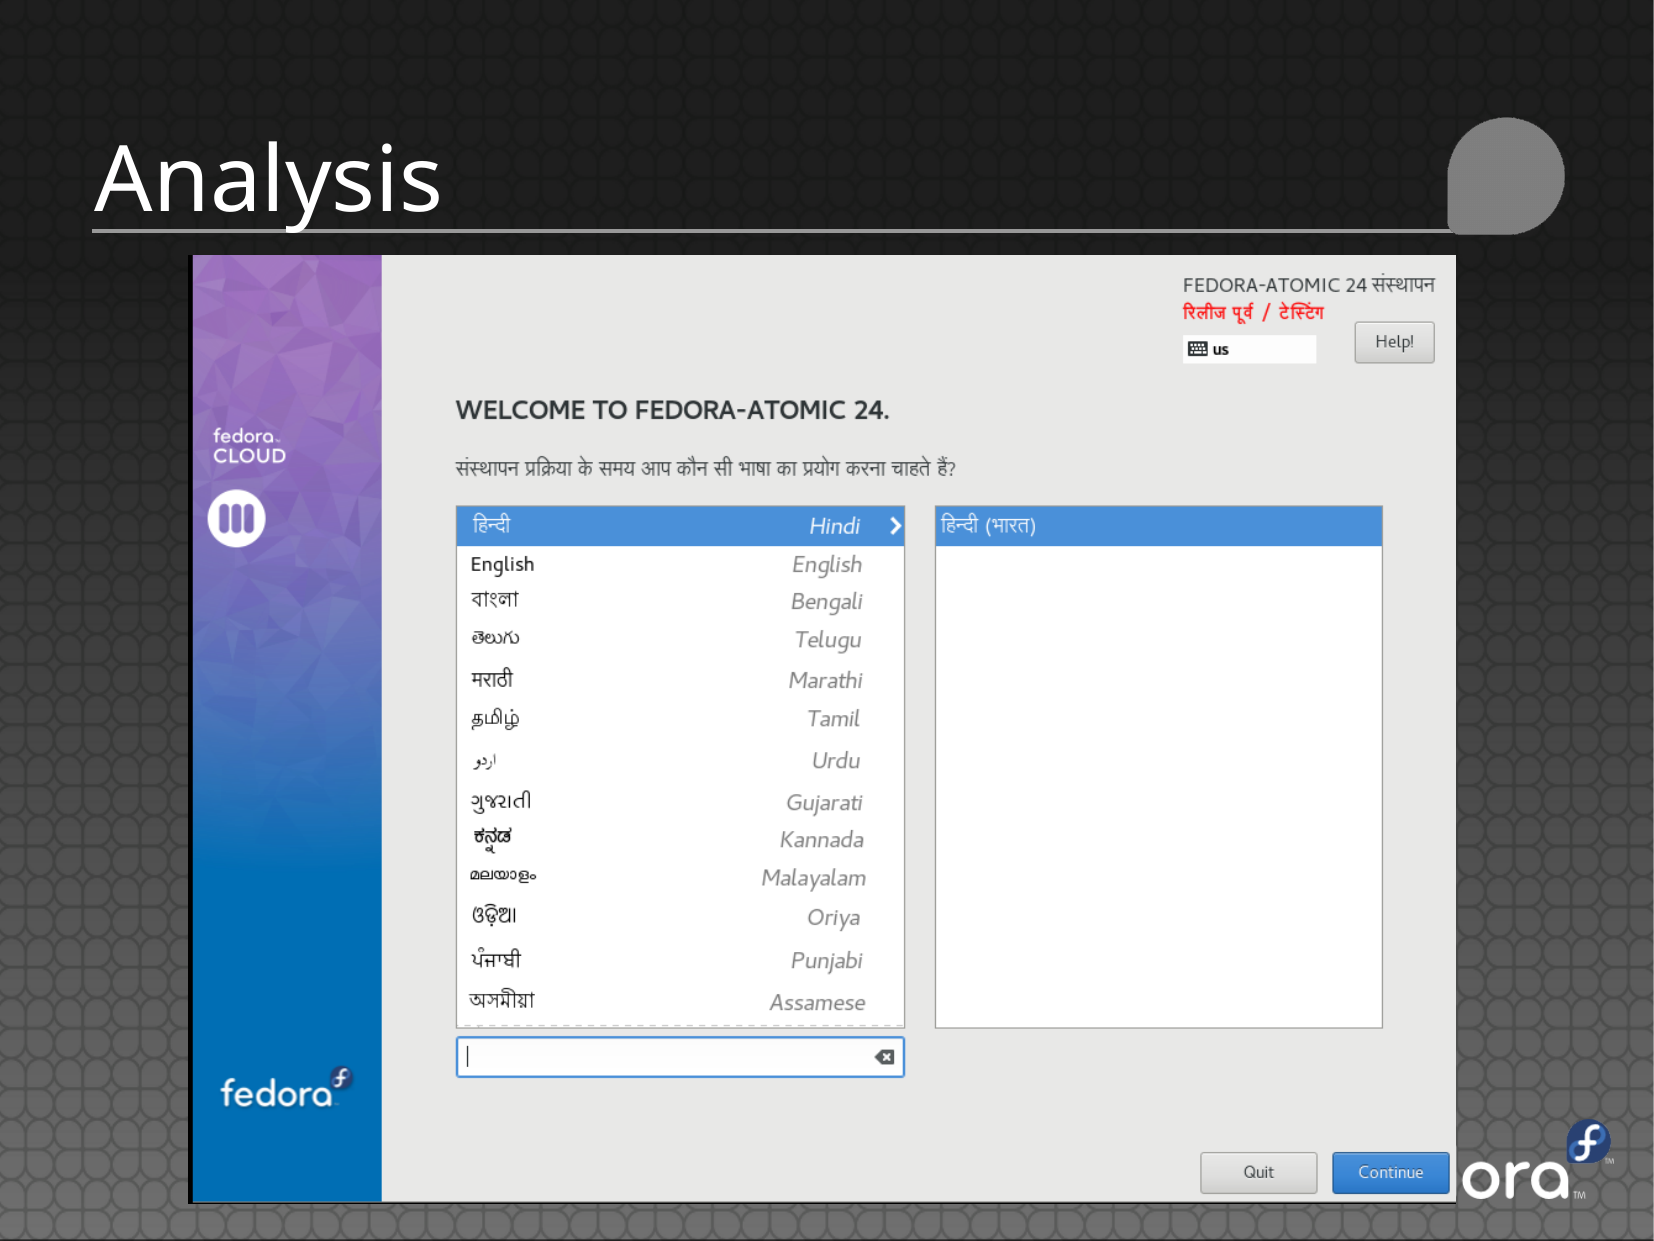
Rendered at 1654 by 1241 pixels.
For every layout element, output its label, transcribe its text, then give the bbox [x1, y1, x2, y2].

picture [0, 0, 1654, 1241]
title Analysis [94, 100, 1426, 251]
